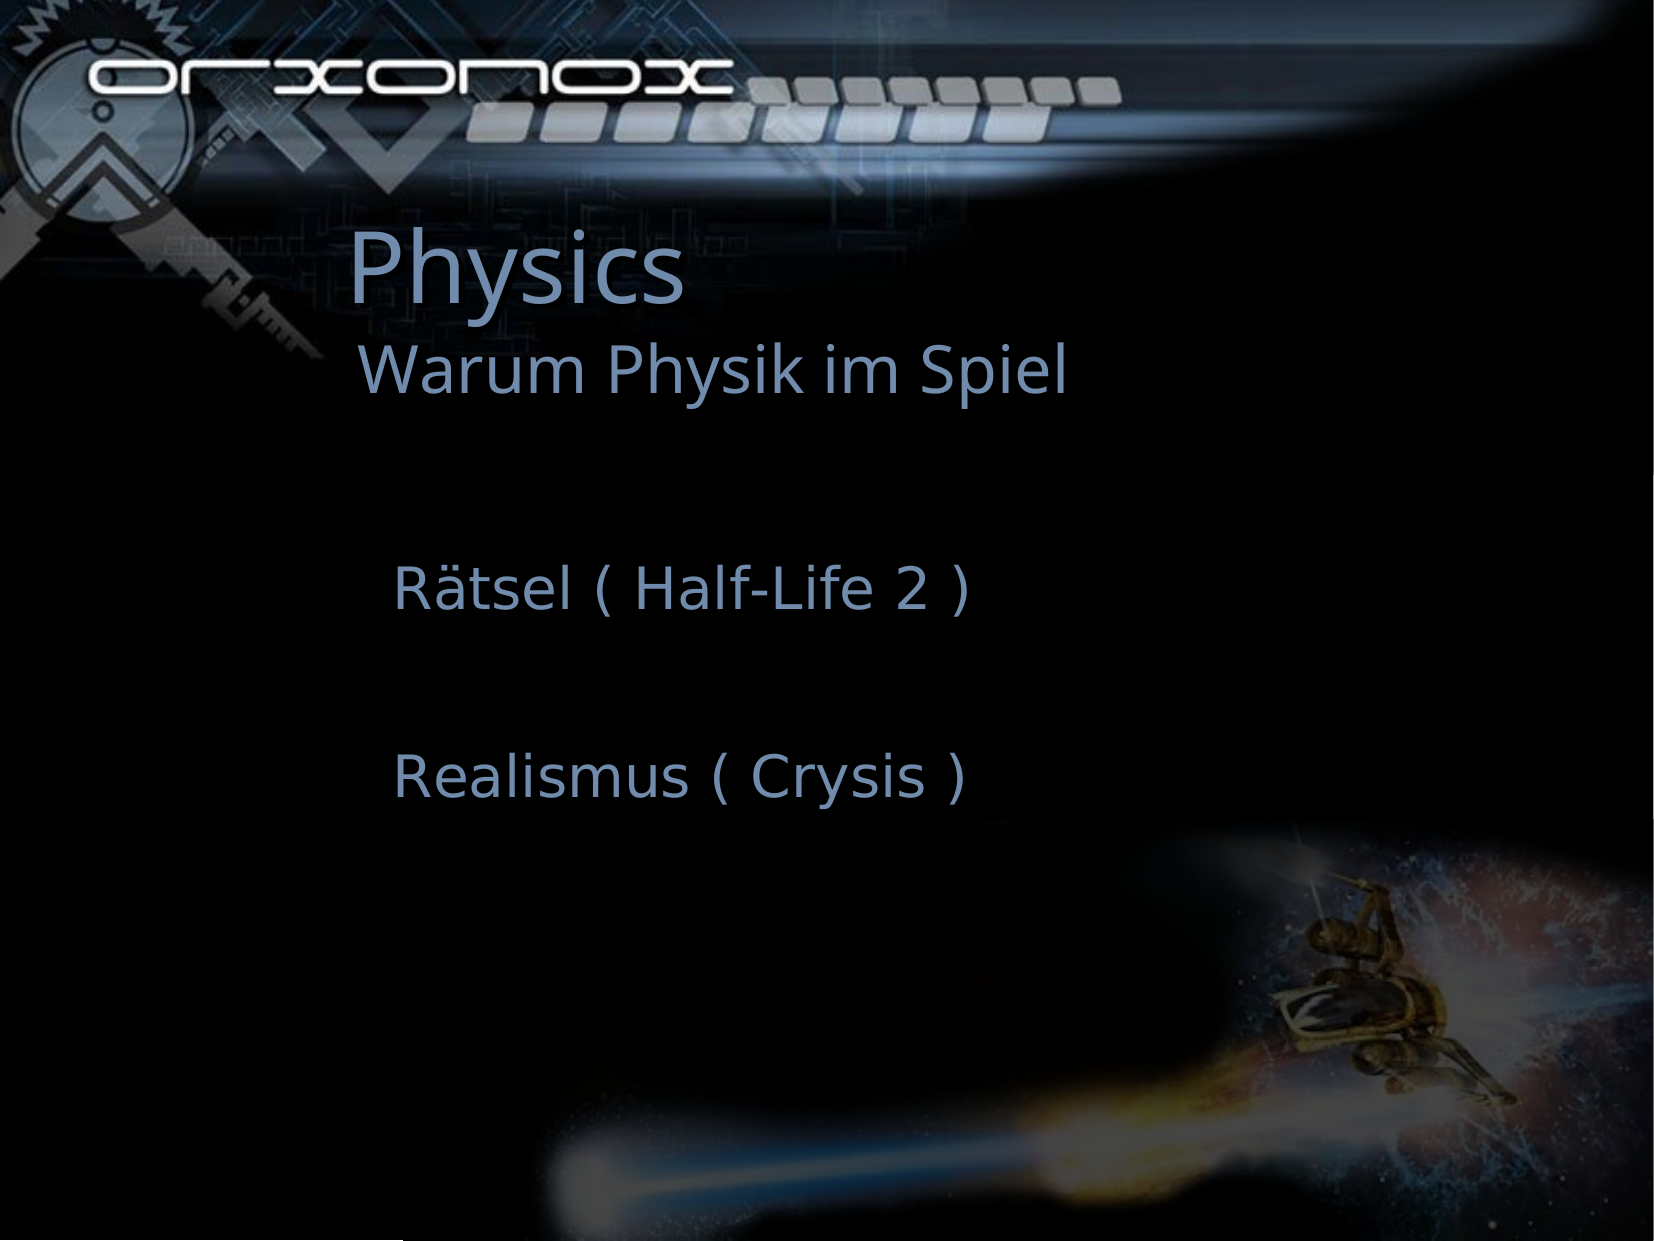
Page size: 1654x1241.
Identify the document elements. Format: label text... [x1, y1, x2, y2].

picture [0, 0, 1654, 475]
text_box Rätsel ( Half-Life 2 ) Realismus ( Crysis ) [342, 551, 1052, 819]
picture [403, 819, 1654, 1241]
text_box Physics [330, 194, 1306, 250]
text_box Warum Physik im Spiel [342, 318, 1554, 361]
